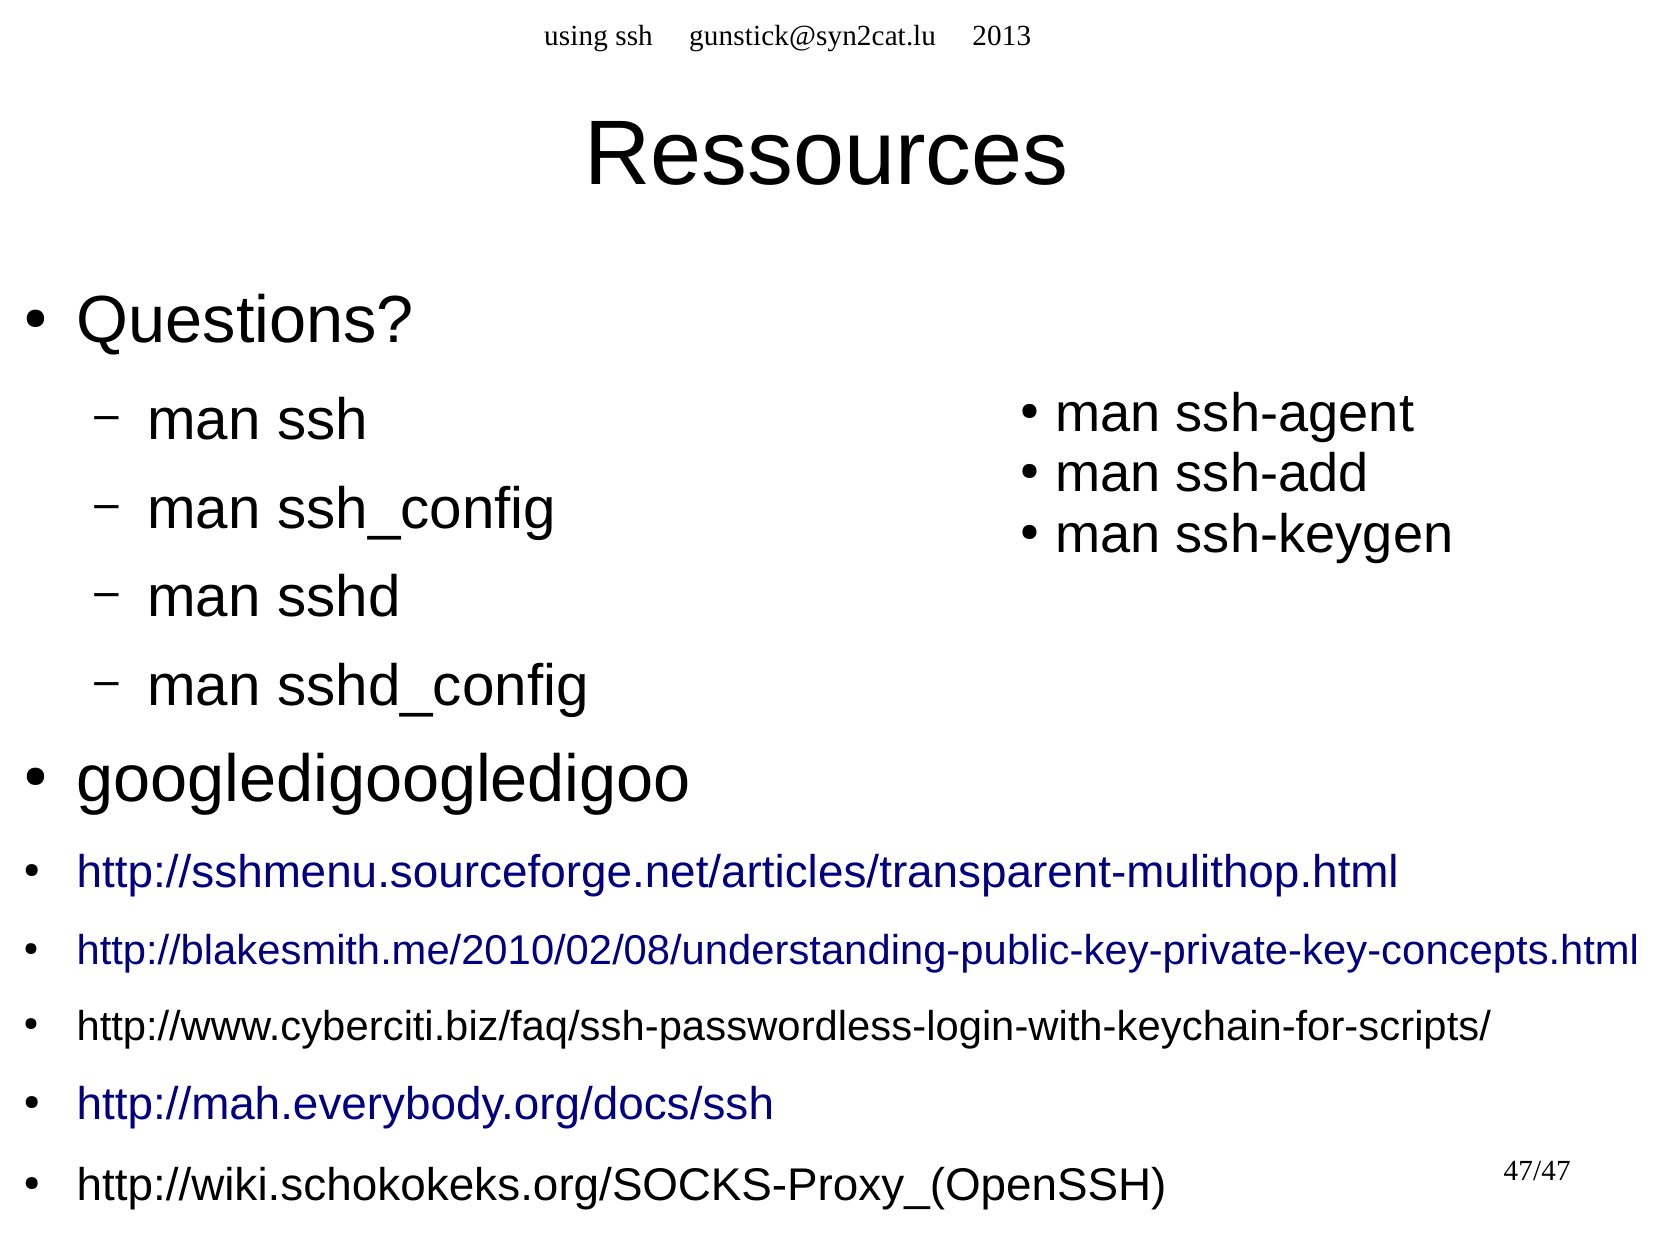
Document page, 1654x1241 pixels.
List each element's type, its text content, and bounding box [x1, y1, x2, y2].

title Ressources [82, 49, 1571, 257]
list Questions? man ssh man ssh_config man sshd man sshd_config googledigoogledigoo http://sshmenu.sourceforge.net/articles/transparent-mulithop.html http://blakesmith.me/2010/02/08/understanding-public-key-private-key-concepts.html http://www.cyberciti.biz/faq/ssh-passwordless-login-with-keychain-for-scripts/ http://mah.everybody.org/docs/ssh http://wiki.schokokeks.org/SOCKS-Proxy_(OpenSSH) [5, 282, 1654, 1241]
text_box man ssh-agent man ssh-add man ssh-keygen [1005, 375, 1531, 572]
